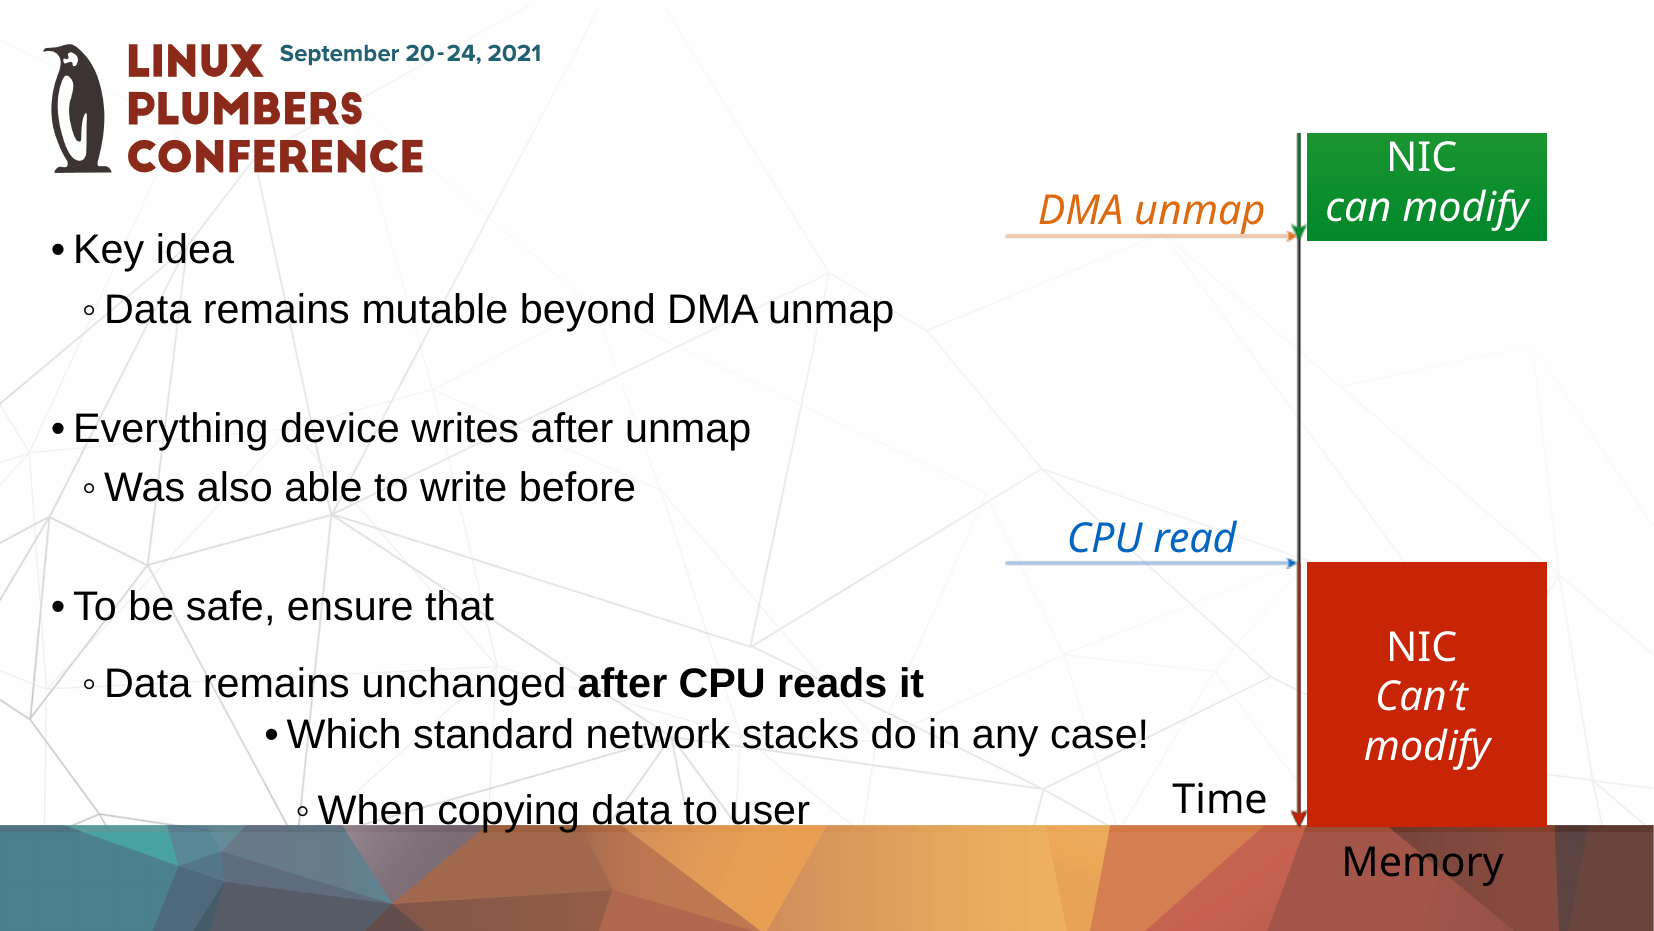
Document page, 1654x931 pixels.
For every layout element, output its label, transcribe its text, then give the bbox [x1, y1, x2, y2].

text_box Time [1172, 766, 1269, 827]
text_box NIC Can’t modify [1357, 612, 1497, 777]
text_box • Key idea ◦ Data remains mutable beyond DMA unmap • Everything device writes after unmap ◦ Was also able to write before • To be safe, ensure that ◦ Data remains unchanged after CPU reads it [37, 208, 1019, 711]
text_box CPU read [1069, 505, 1235, 558]
text_box DMA unmap [1041, 178, 1262, 231]
text_box • Which standard network stacks do in any case! ◦ When copying data to user [250, 694, 1172, 836]
text_box Memory [1344, 830, 1501, 891]
text_box [1290, 0, 1598, 240]
text_box [1307, 562, 1547, 827]
text_box NIC can modify [1330, 133, 1524, 235]
picture [1005, 133, 1307, 829]
